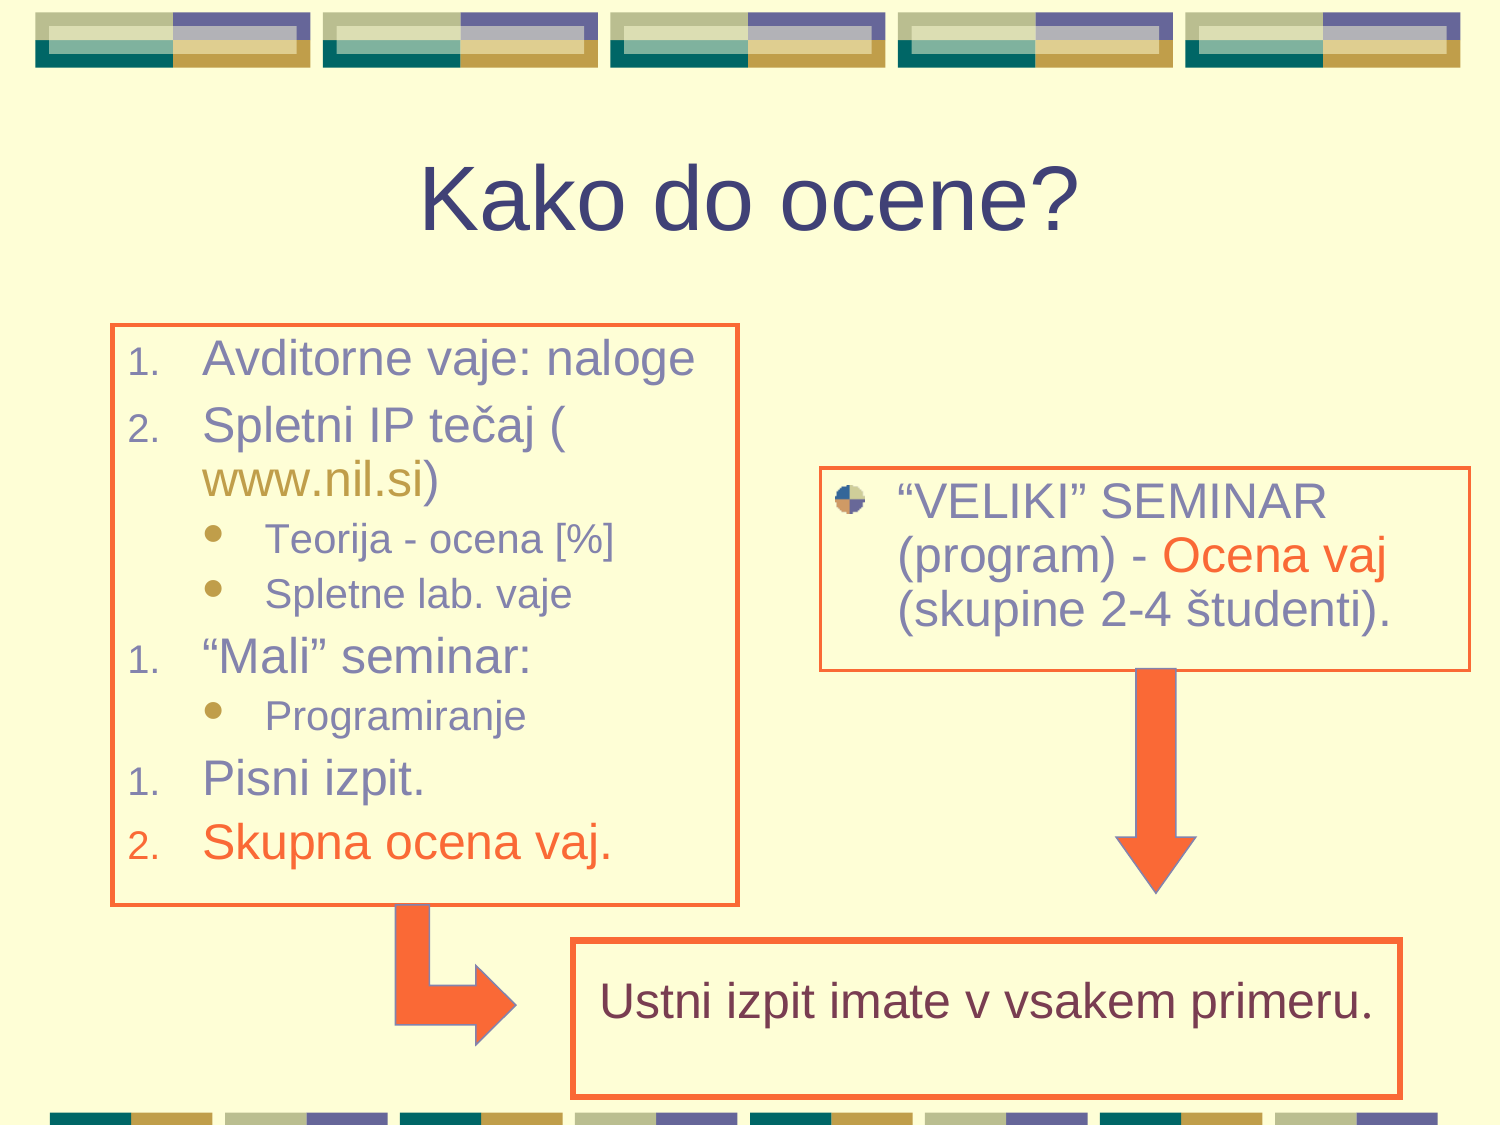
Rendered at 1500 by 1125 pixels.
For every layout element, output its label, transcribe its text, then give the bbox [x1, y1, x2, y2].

list “VELIKI” SEMINAR (program) - Ocena vaj (skupine 2-4 študenti). [820, 467, 1470, 671]
list Avditorne vaje: naloge Spletni IP tečaj (www.nil.si) Teorija - ocena [%] Spletne lab. vaje “Mali” seminar: Programiranje Pisni izpit. Skupna ocena vaj. [112, 324, 738, 905]
text_box Ustni izpit imate v vsakem primeru. [572, 940, 1400, 1097]
title Kako do ocene? [112, 99, 1388, 288]
text_box [1116, 668, 1196, 894]
text_box [395, 904, 516, 1045]
